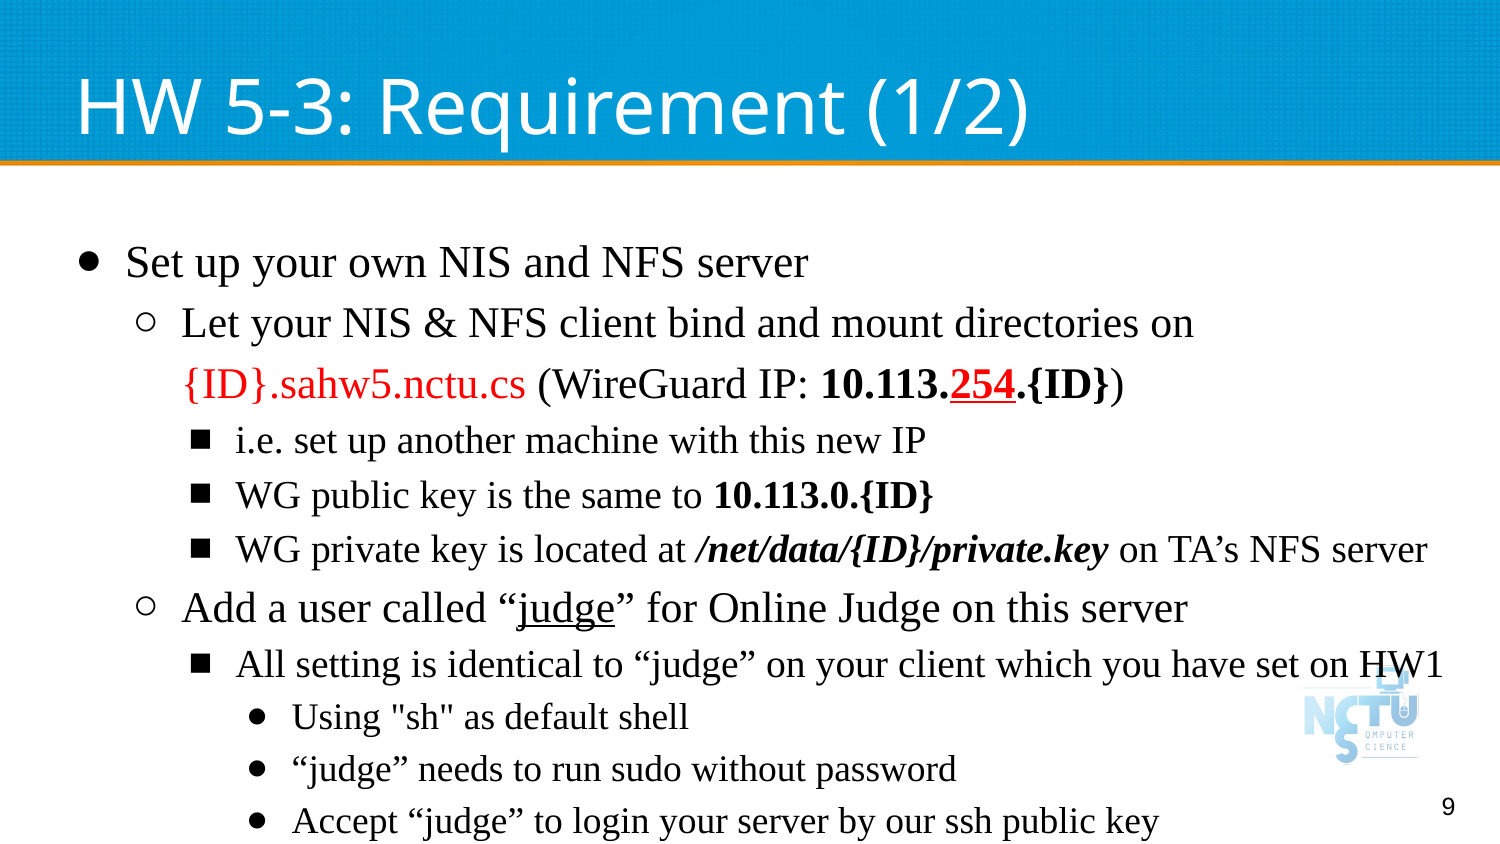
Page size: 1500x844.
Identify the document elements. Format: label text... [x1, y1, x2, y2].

slide_number <number> [1403, 779, 1494, 844]
picture [360, 781, 371, 788]
title HW 5-3: Requirement (1/2) [74, 33, 1425, 175]
list Set up your own NIS and NFS server Let your NIS & NFS client bind and mount directories on {ID}.sahw5.nctu.cs (WireGuard IP: 10.113.254.{ID}) i.e. set up another machine with this new IP WG public key is the same to 10.113.0.{ID} WG private key is located at /net/data/{ID}/private.key on TA’s NFS server Add a user called “judge” for Online Judge on this server All setting is identical to “judge” on your client which you have set on HW1 Using "sh" as default shell “judge” needs to run sudo without password Accept “judge” to login your server by our ssh public key [70, 223, 1494, 780]
picture [0, 160, 1500, 844]
